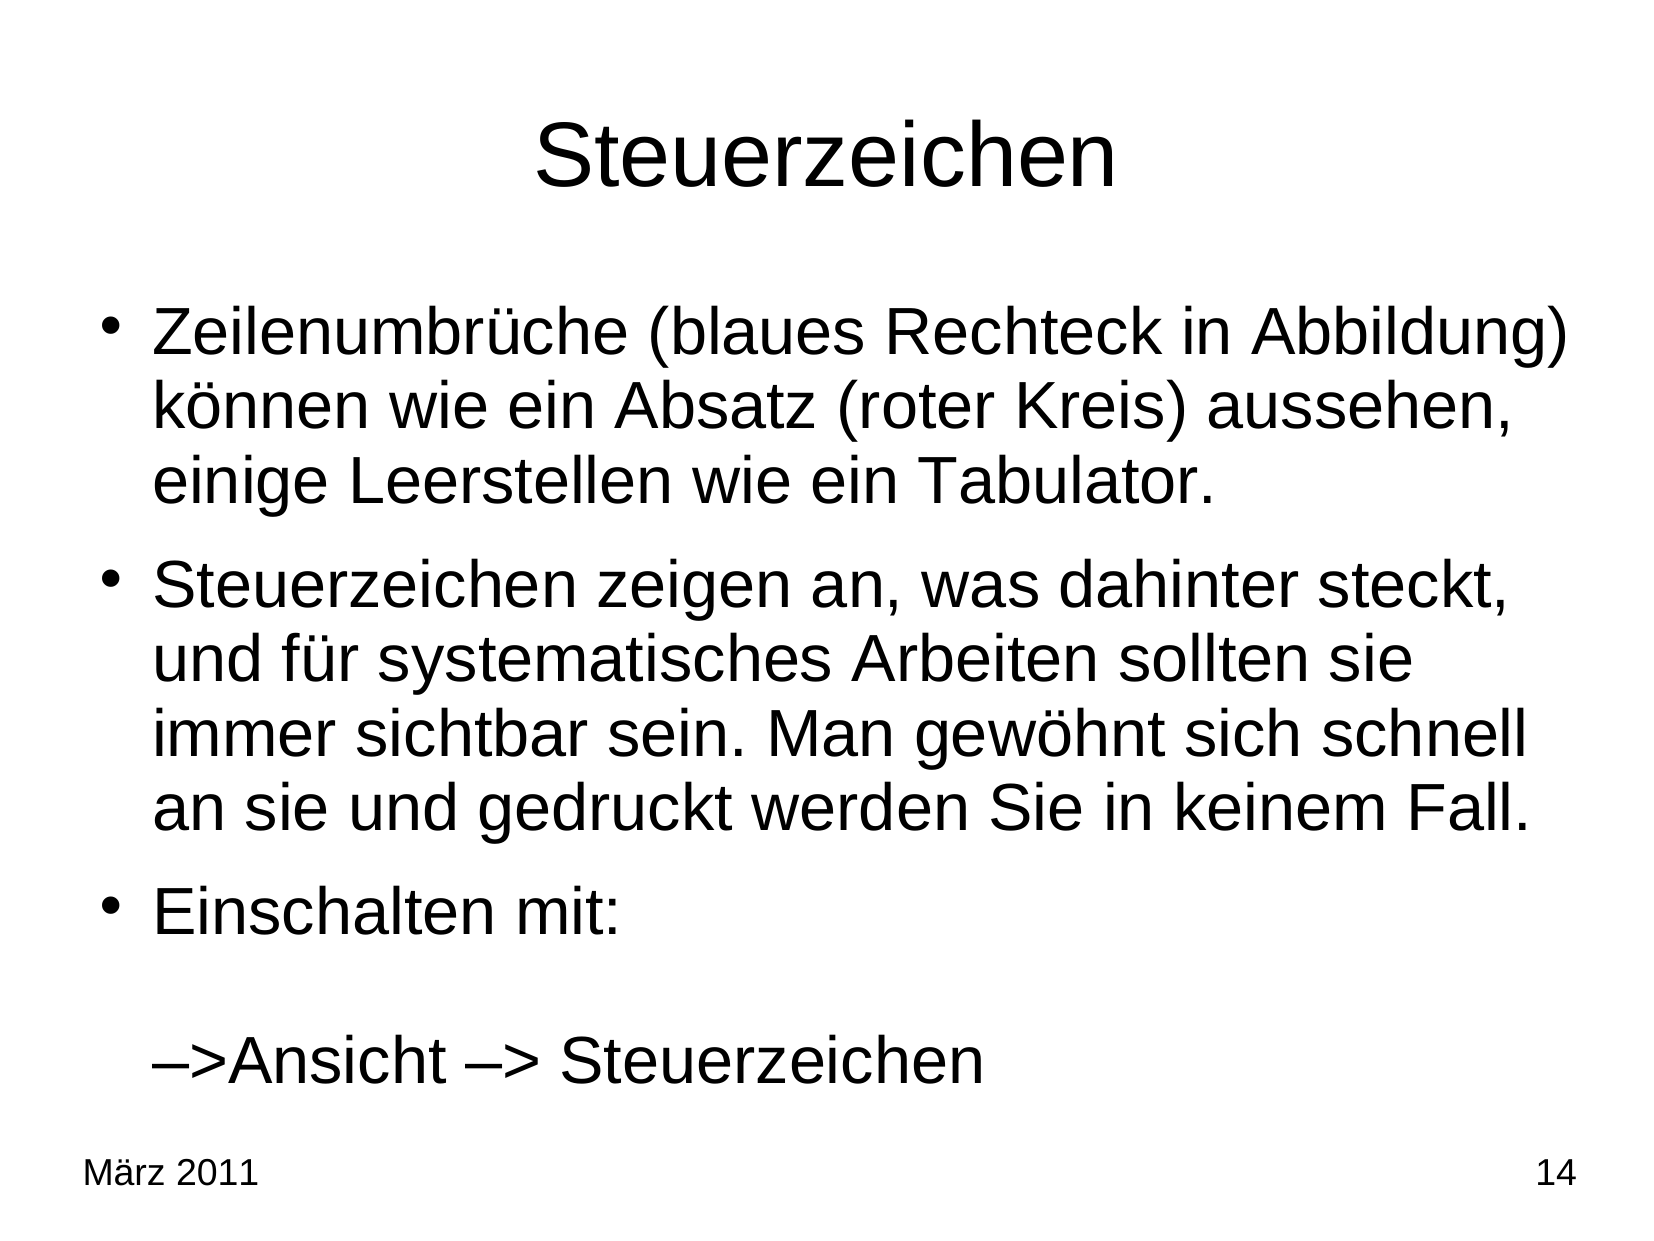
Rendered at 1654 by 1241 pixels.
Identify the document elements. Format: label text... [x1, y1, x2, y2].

list Zeilenumbrüche (blaues Rechteck in Abbildung) können wie ein Absatz (roter Kreis) aussehen, einige Leerstellen wie ein Tabulator. Steuerzeichen zeigen an, was dahinter steckt, und für systematisches Arbeiten sollten sie immer sichtbar sein. Man gewöhnt sich schnell an sie und gedruckt werden Sie in keinem Fall. Einschalten mit: –>Ansicht –> Steuerzeichen [82, 290, 1571, 1109]
title Steuerzeichen [82, 49, 1571, 257]
